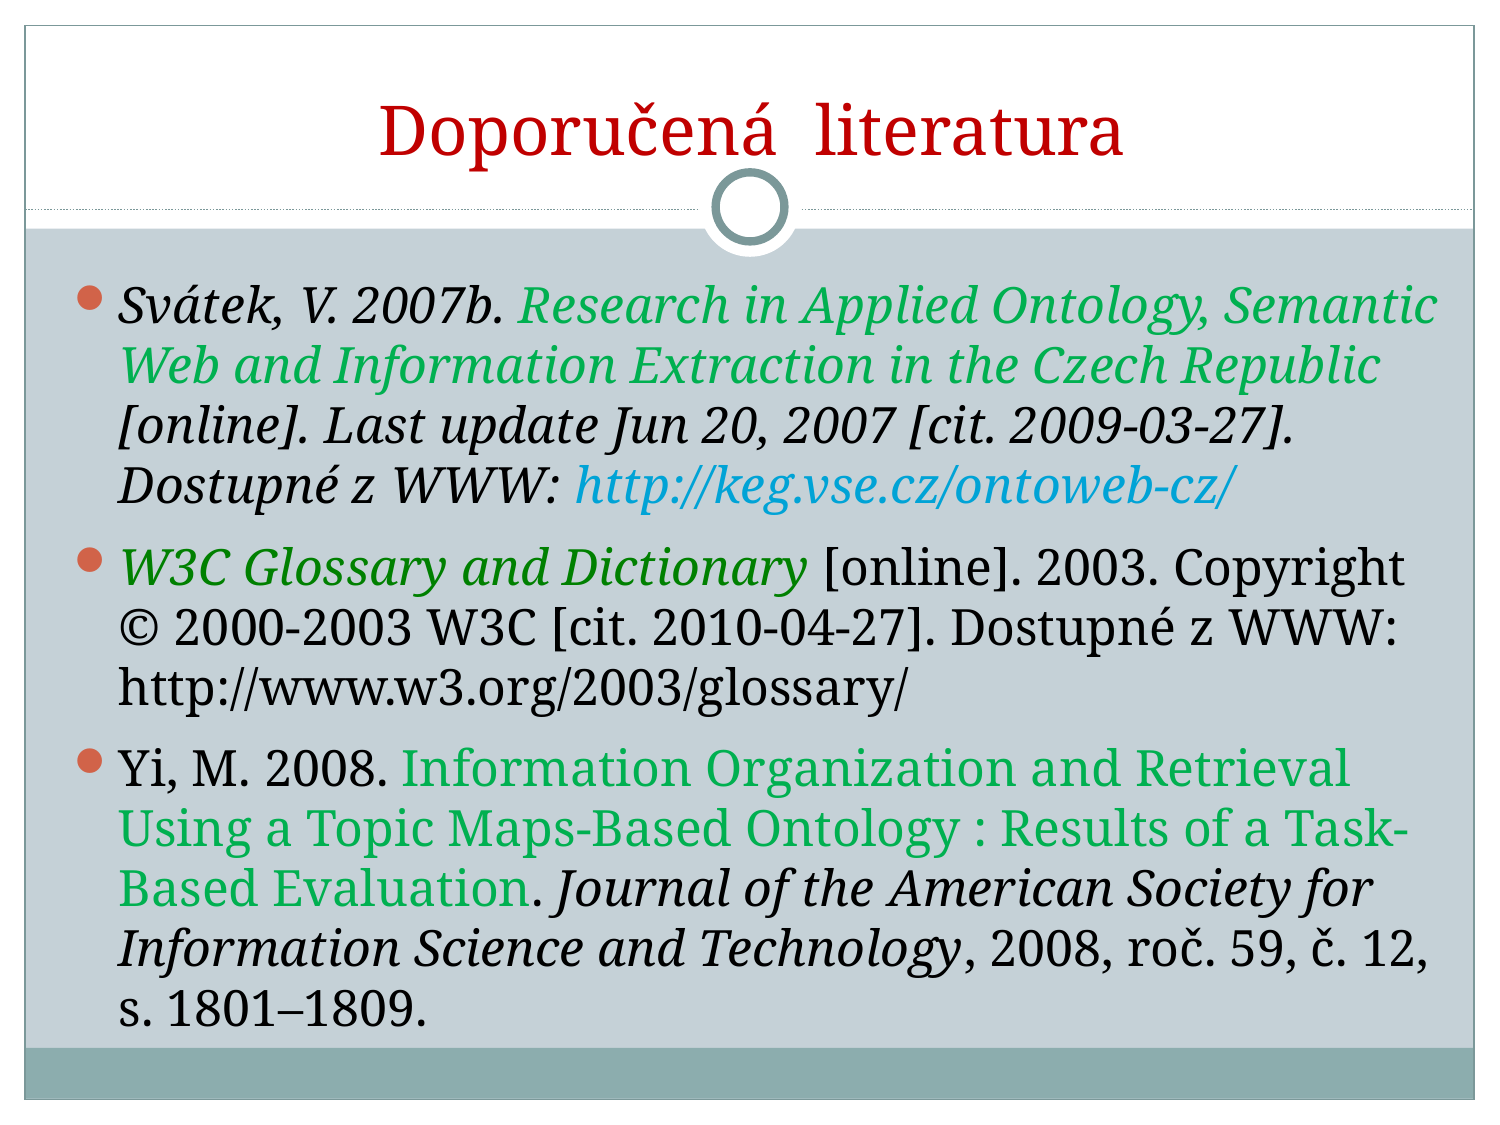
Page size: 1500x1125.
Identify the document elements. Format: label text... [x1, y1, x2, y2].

title [49, 37, 1450, 162]
list Svátek, V. 2007b. Research in Applied Ontology, Semantic Web and Information Extraction in the Czech Republic [online]. Last update Jun 20, 2007 [cit. 2009-03-27]. Dostupné z WWW: http://keg.vse.cz/ontoweb-cz/ W3C Glossary and Dictionary [online]. 2003. Copyright © 2000-2003 W3C [cit. 2010-04-27]. Dostupné z WWW: http://www.w3.org/2003/glossary/ Yi, M. 2008. Information Organization and Retrieval Using a Topic Maps-Based Ontology : Results of a Task-Based Evaluation. Journal of the American Society for Information Science and Technology, 2008, roč. 59, č. 12, s. 1801–1809. [59, 265, 1455, 1028]
text_box Doporučená literatura [265, 79, 1241, 178]
